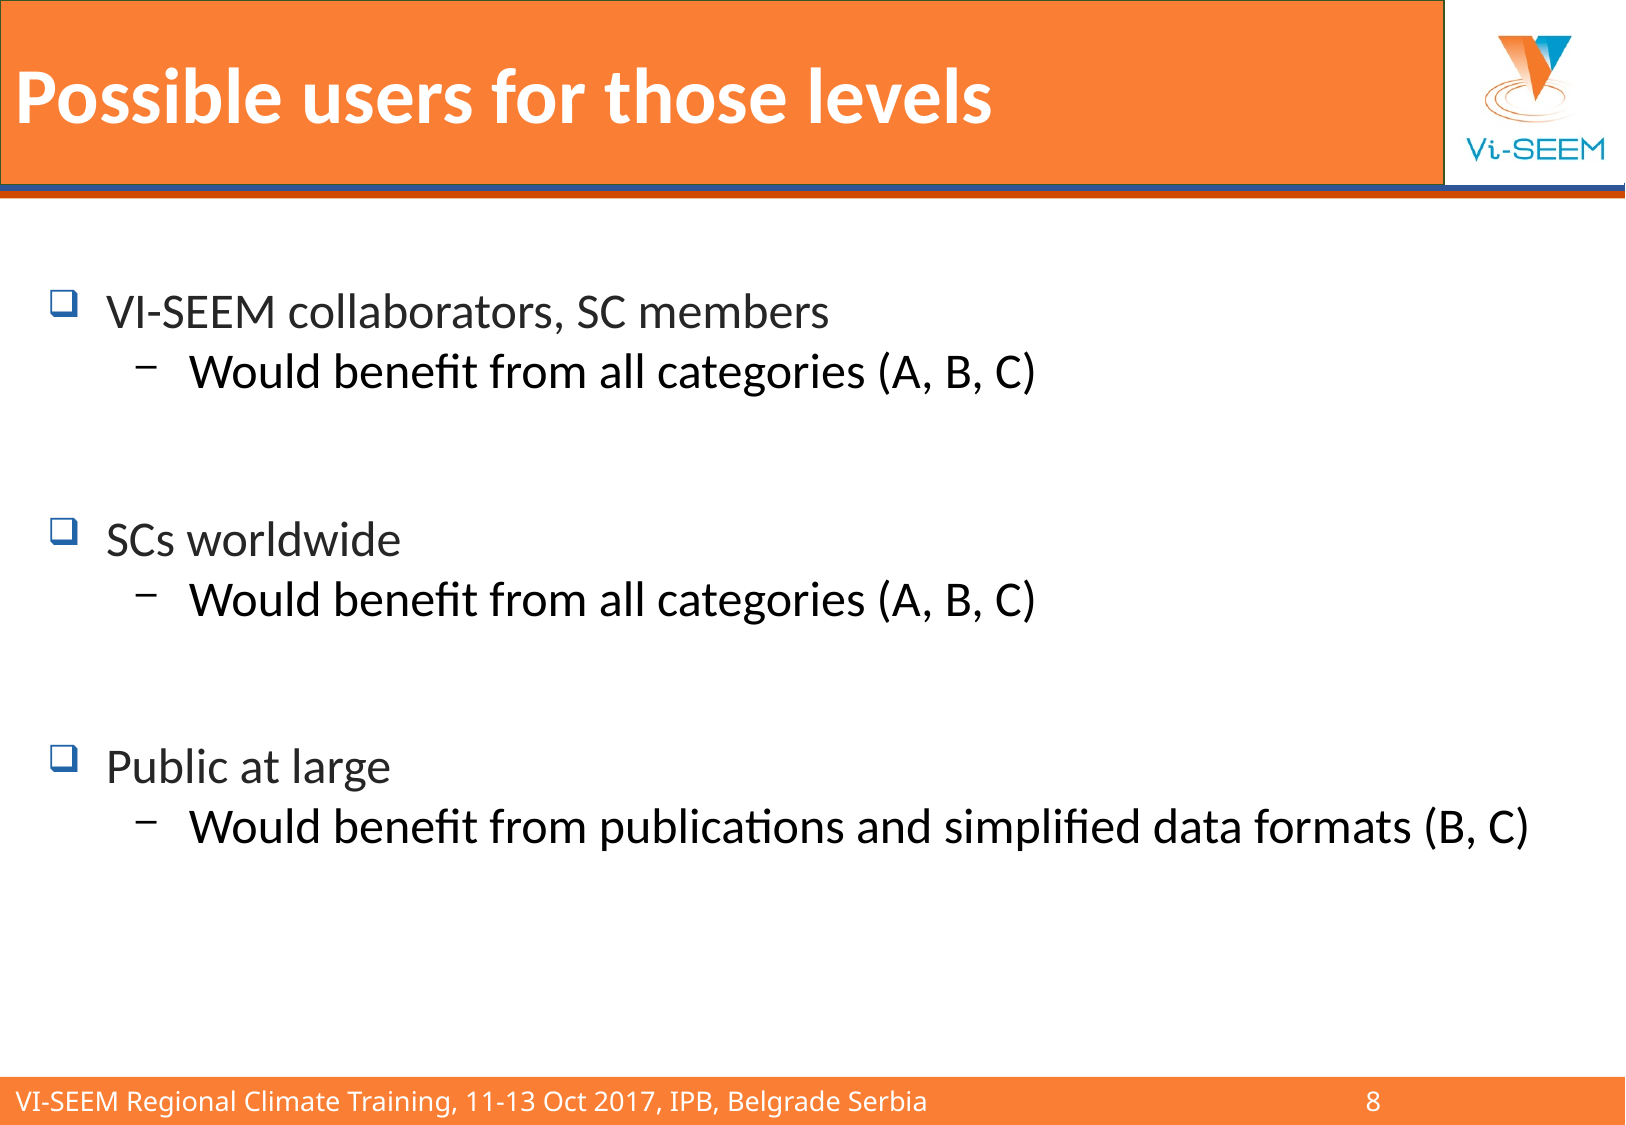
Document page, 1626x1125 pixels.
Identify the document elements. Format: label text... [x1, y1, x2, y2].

title Possible users for those levels [0, 0, 1445, 185]
footer VI-SEEM Regional Climate Training, 11-13 Oct 2017, IPB, Belgrade Serbia <number> [0, 1076, 1625, 1125]
picture [1445, 0, 1624, 185]
list VI-SEEM collaborators, SC members Would benefit from all categories (A, B, C) SCs worldwide Would benefit from all categories (A, B, C) Public at large Would benefit from publications and simplified data formats (B, C) [31, 271, 1593, 1076]
